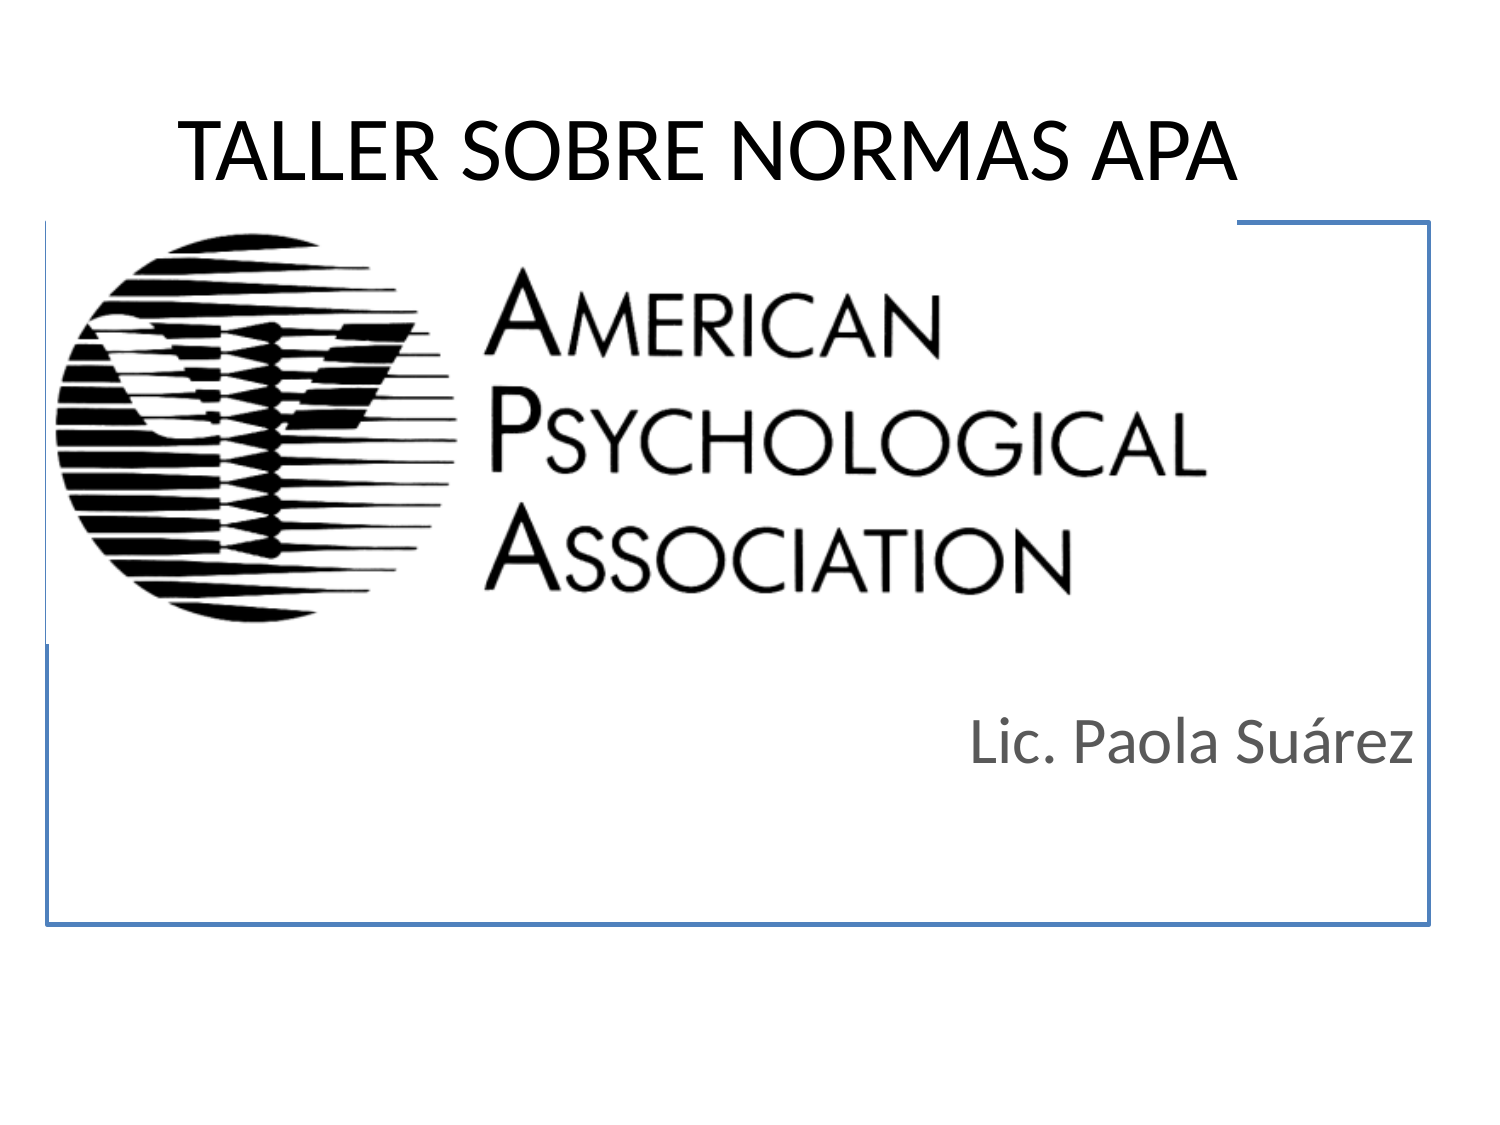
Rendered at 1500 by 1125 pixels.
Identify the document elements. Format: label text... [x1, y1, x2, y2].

picture [46, 210, 1237, 645]
text_box TALLER SOBRE NORMAS APA [82, 23, 1357, 222]
text_box Hhh Lic. Paola Suárez [46, 222, 1430, 925]
